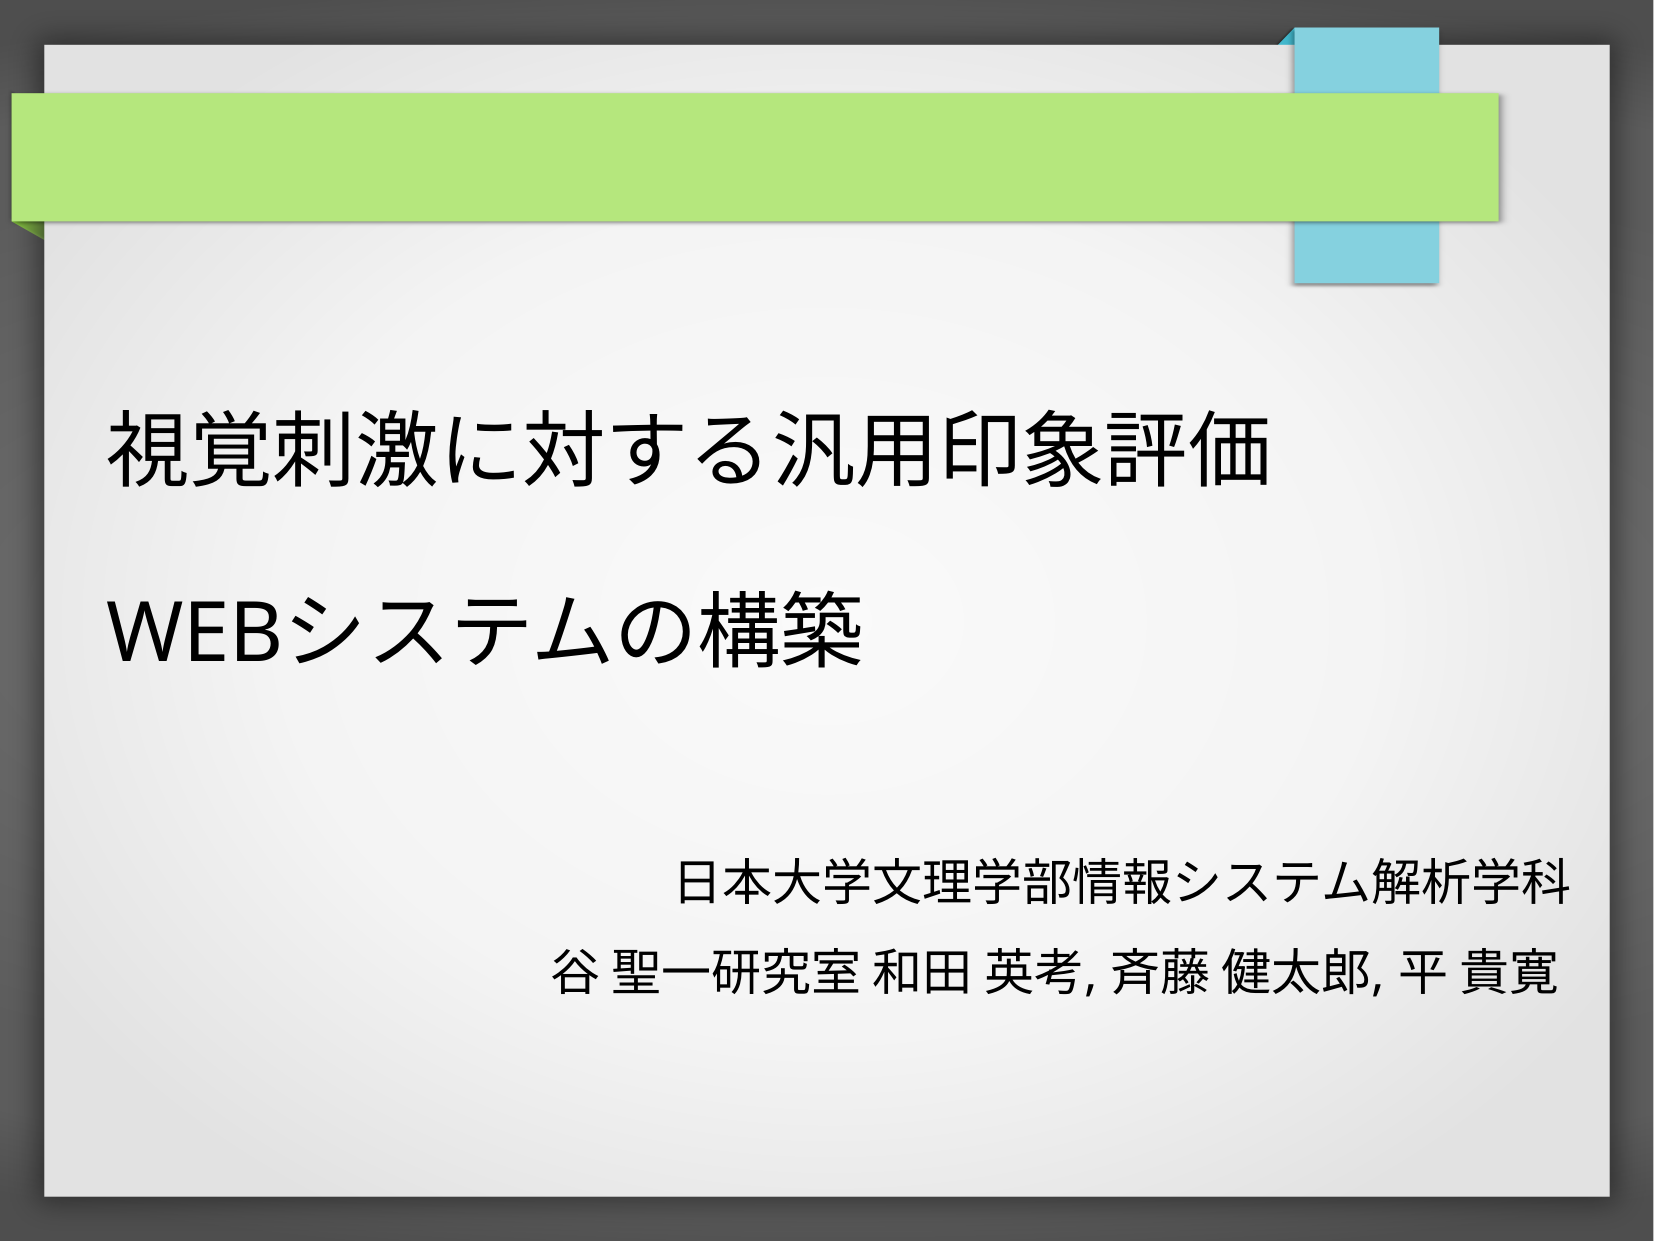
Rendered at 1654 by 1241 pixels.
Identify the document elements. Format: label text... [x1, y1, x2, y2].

title 視覚刺激に対する汎用印象評価 WEBシステムの構築 [106, 354, 1595, 656]
picture [0, 0, 1654, 1241]
subtitle 日本大学文理学部情報システム解析学科 谷 聖一研究室 和田 英考, 斉藤 健太郎, 平 貴寛 [543, 803, 1571, 1045]
